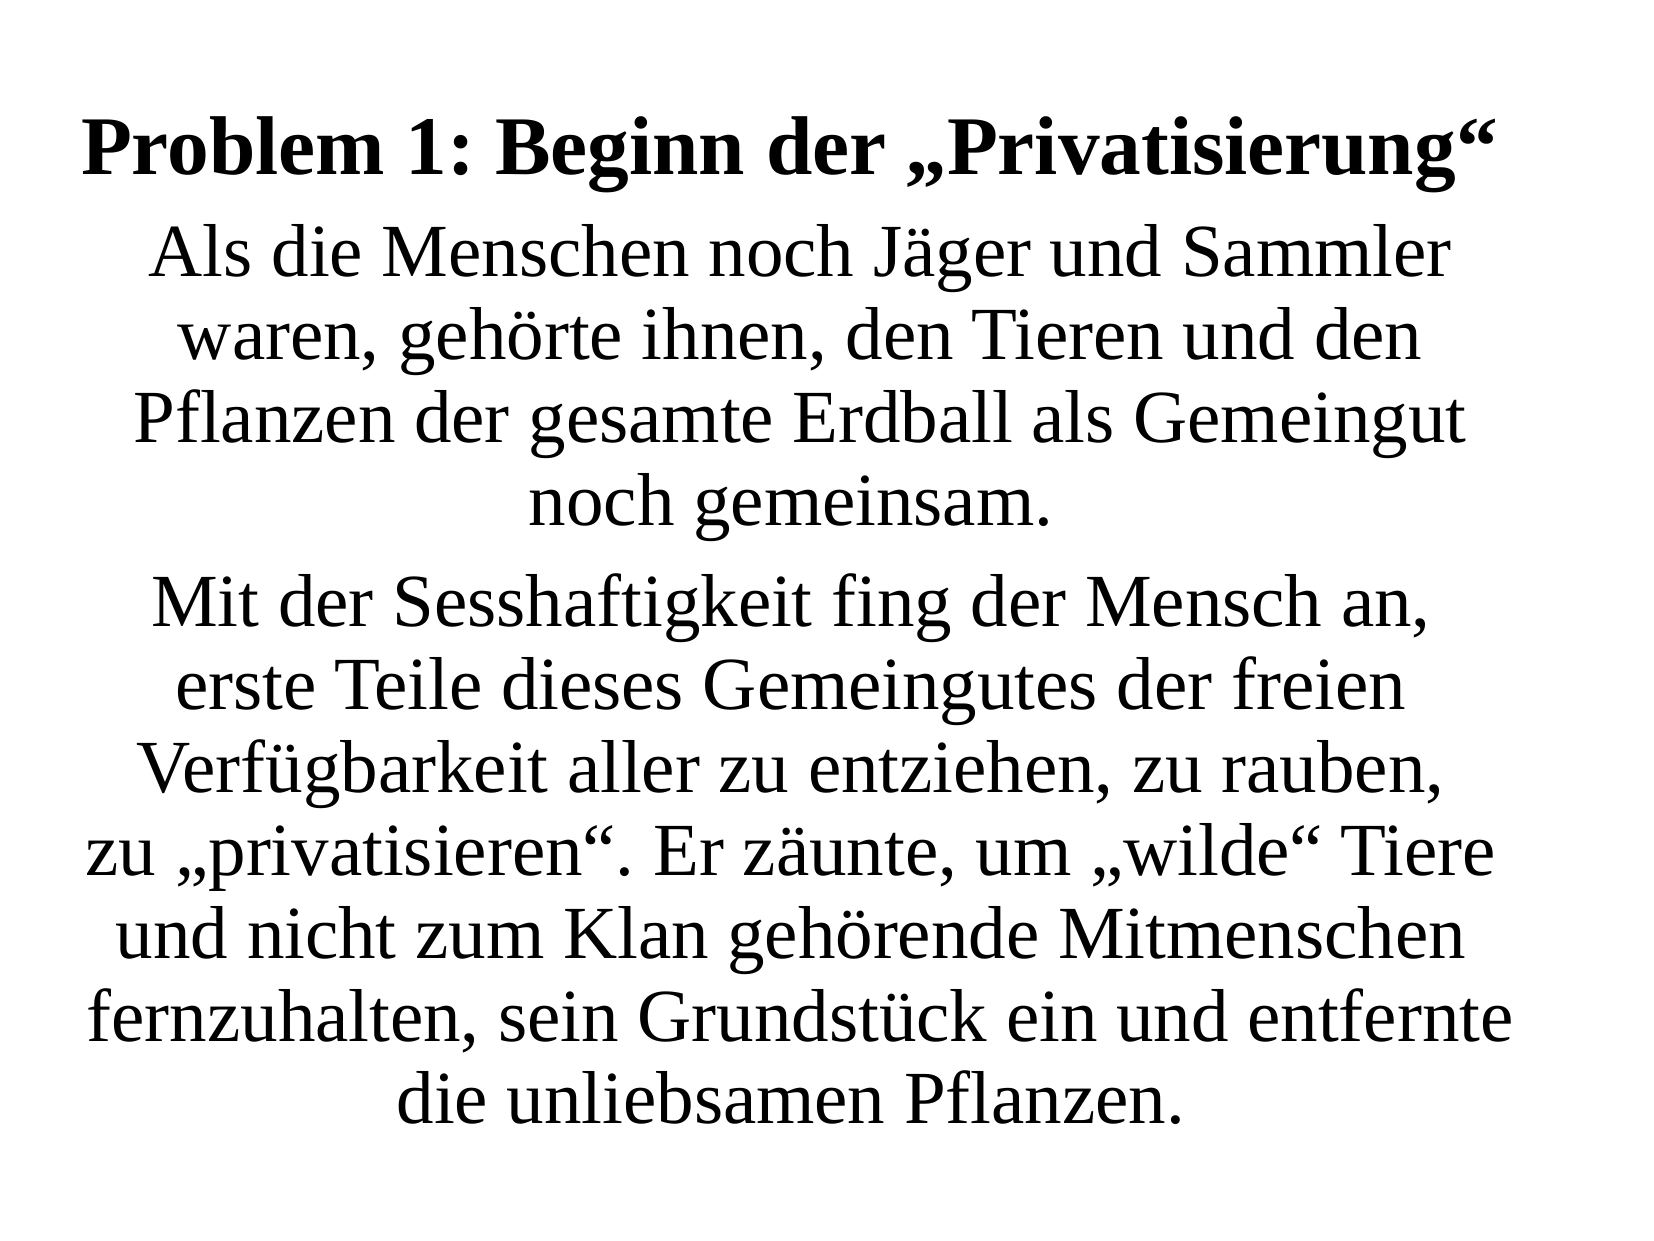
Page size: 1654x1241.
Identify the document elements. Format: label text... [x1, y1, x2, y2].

text_box Problem 1: Beginn der „Privatisierung“ Als die Menschen noch Jäger und Sammler waren, gehörte ihnen, den Tieren und den Pflanzen der gesamte Erdball als Gemeingut noch gemeinsam. Mit der Sesshaftigkeit fing der Mensch an, erste Teile dieses Gemeingutes der freien Verfügbarkeit aller zu entziehen, zu rauben, zu „privatisieren“. Er zäunte, um „wilde“ Tiere und nicht zum Klan gehörende Mitmenschen fernzuhalten, sein Grundstück ein und entfernte die unliebsamen Pflanzen. [66, 92, 1588, 1148]
